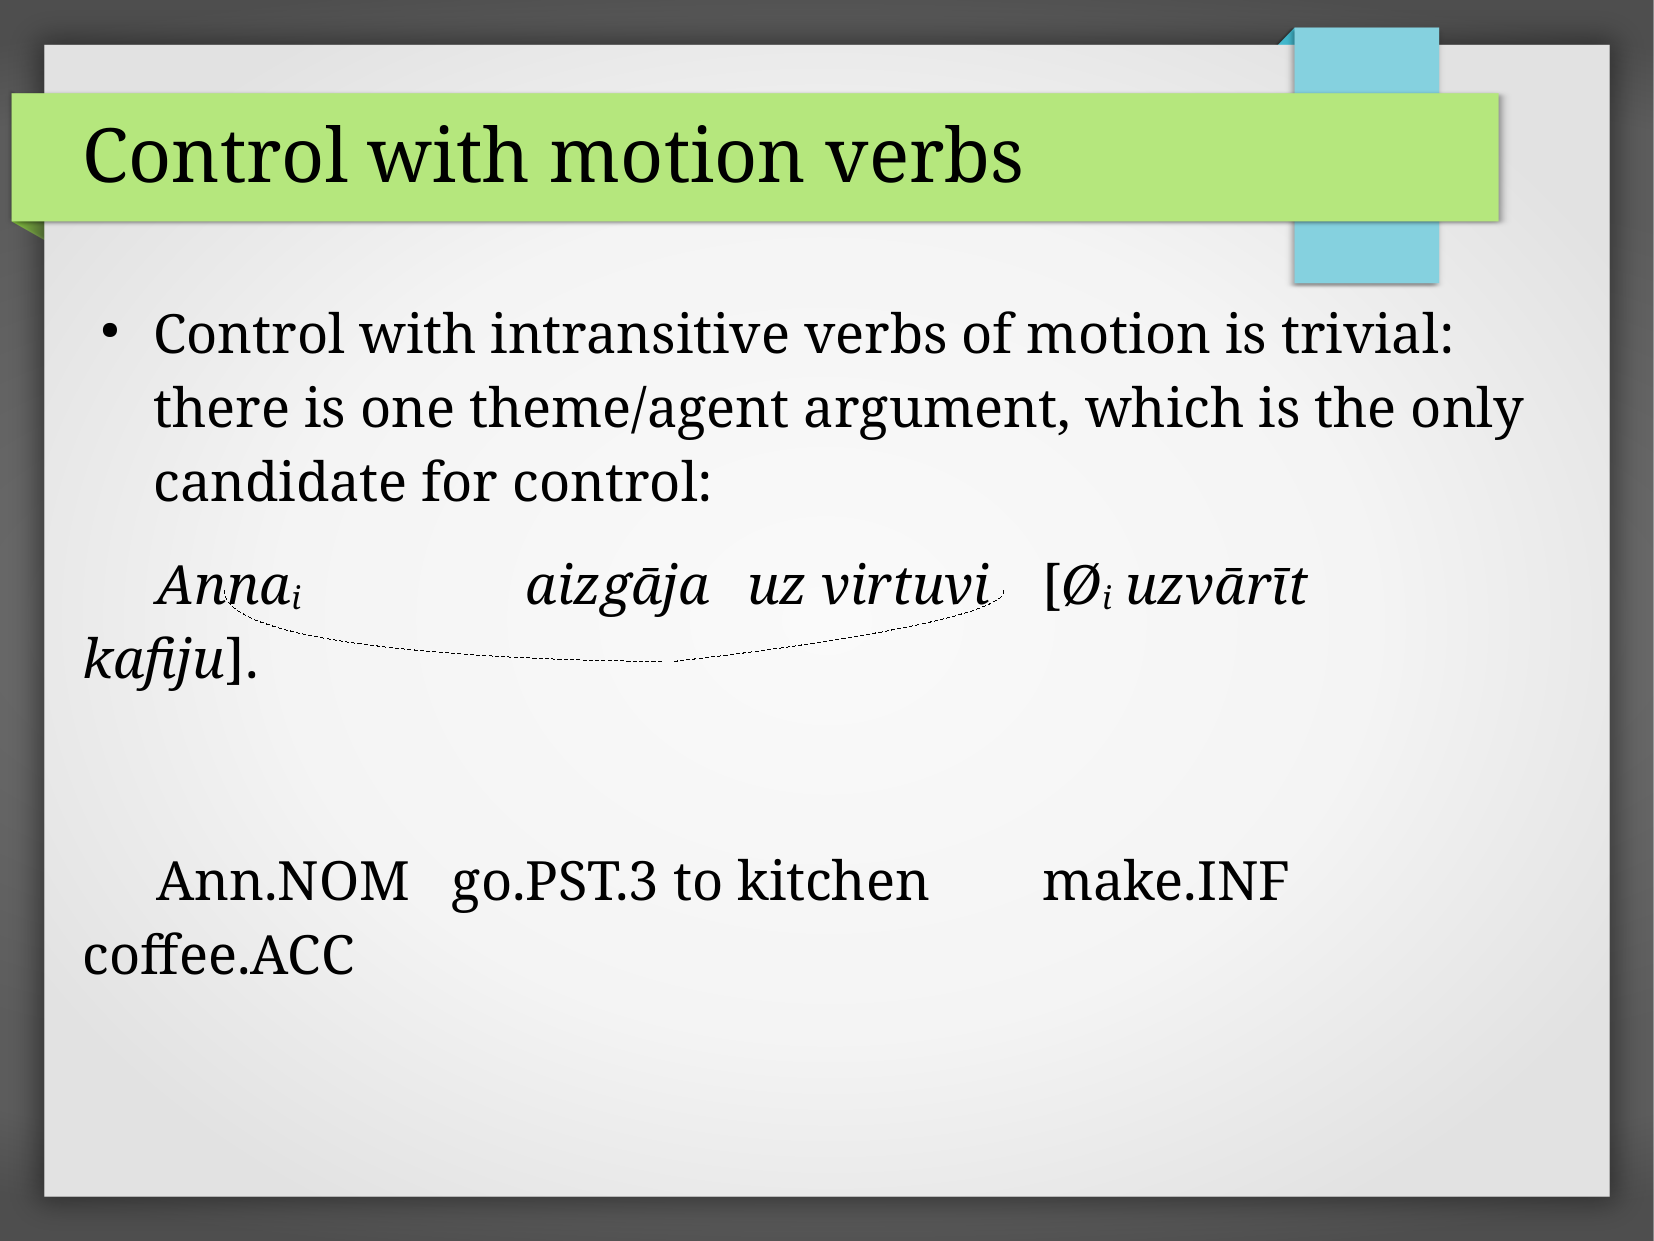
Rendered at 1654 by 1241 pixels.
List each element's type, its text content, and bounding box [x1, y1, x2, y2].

list Control with intransitive verbs of motion is trivial: there is one theme/agent argument, which is the only candidate for control: Annai aizgāja uz virtuvi [Øi uzvārīt kafiju]. Ann.NOM go.PST.3 to kitchen make.INF coffee.ACC [82, 295, 1571, 1015]
picture [0, 0, 1654, 1241]
title Control with motion verbs [82, 94, 1264, 213]
